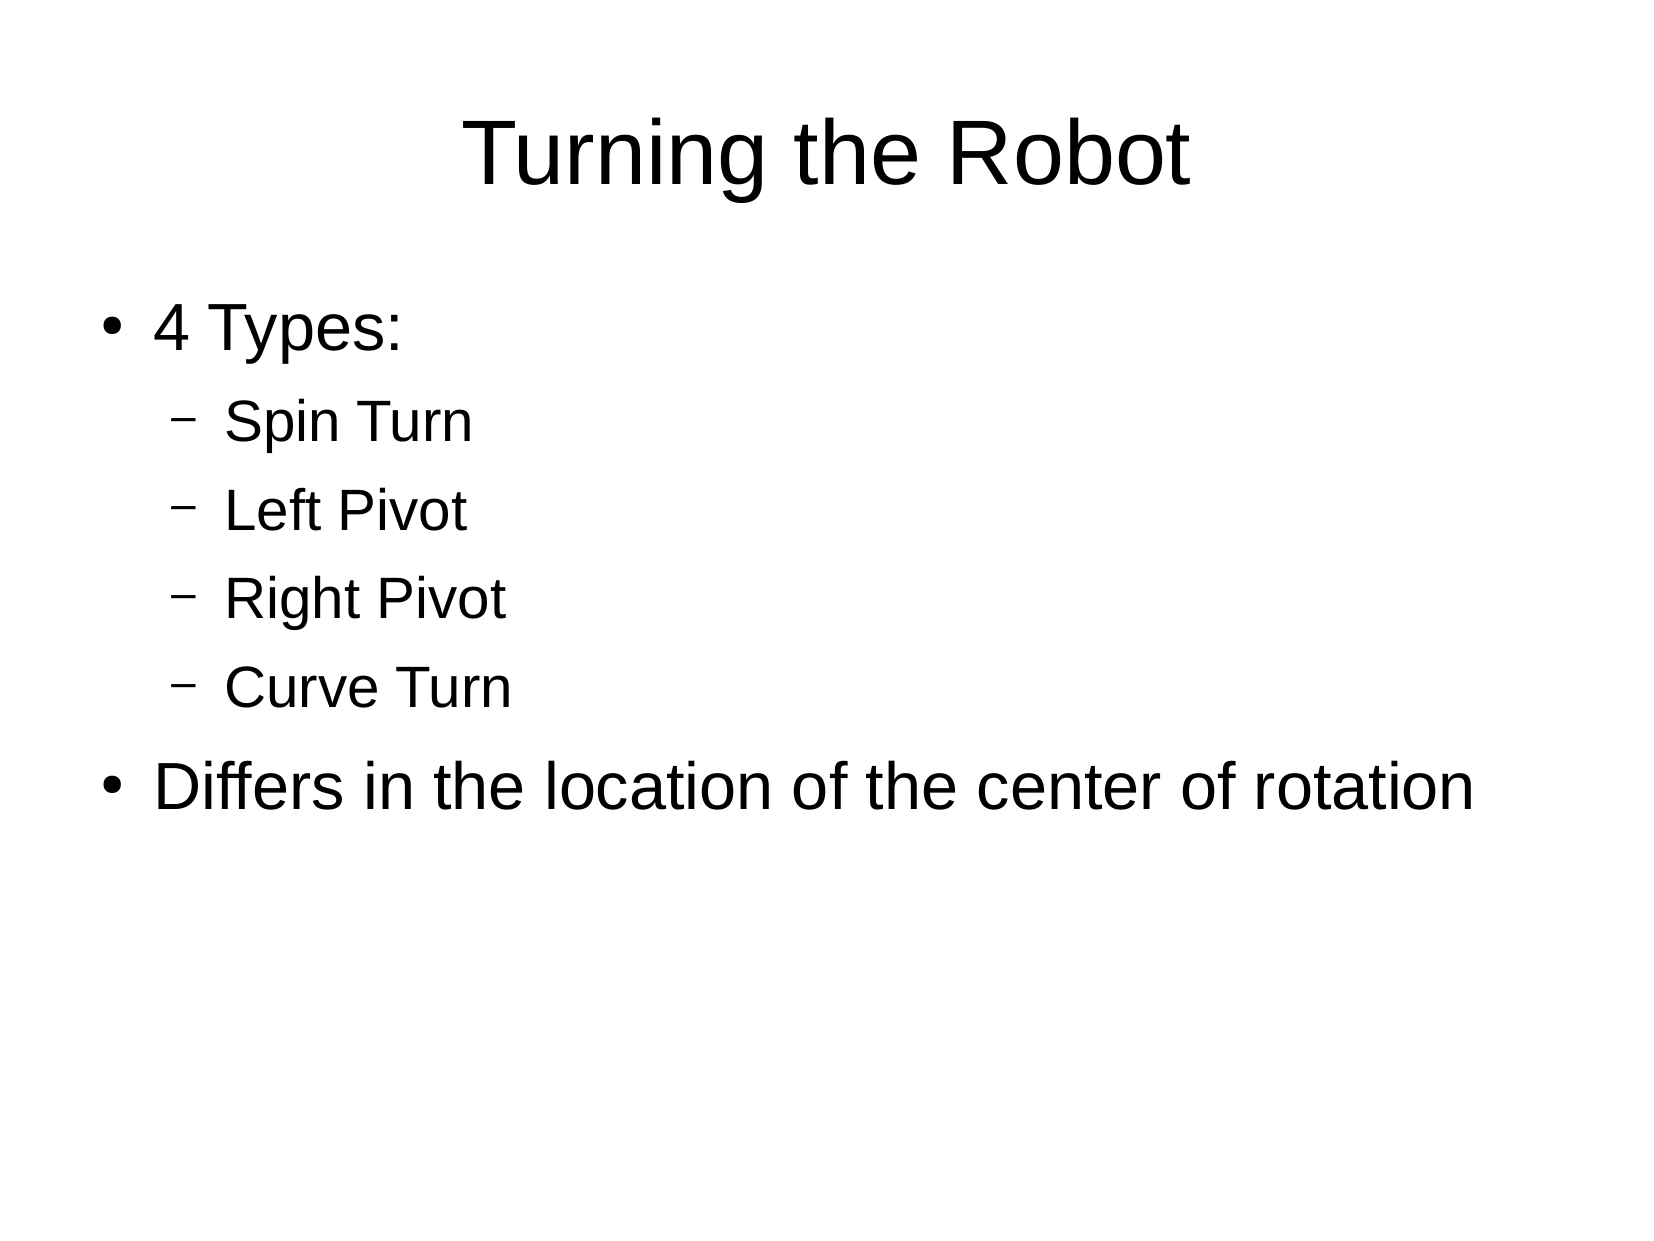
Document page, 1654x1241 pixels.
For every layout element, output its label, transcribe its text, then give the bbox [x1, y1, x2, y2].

title Turning the Robot [82, 49, 1571, 257]
list 4 Types: Spin Turn Left Pivot Right Pivot Curve Turn Differs in the location of the center of rotation [82, 290, 1571, 1010]
